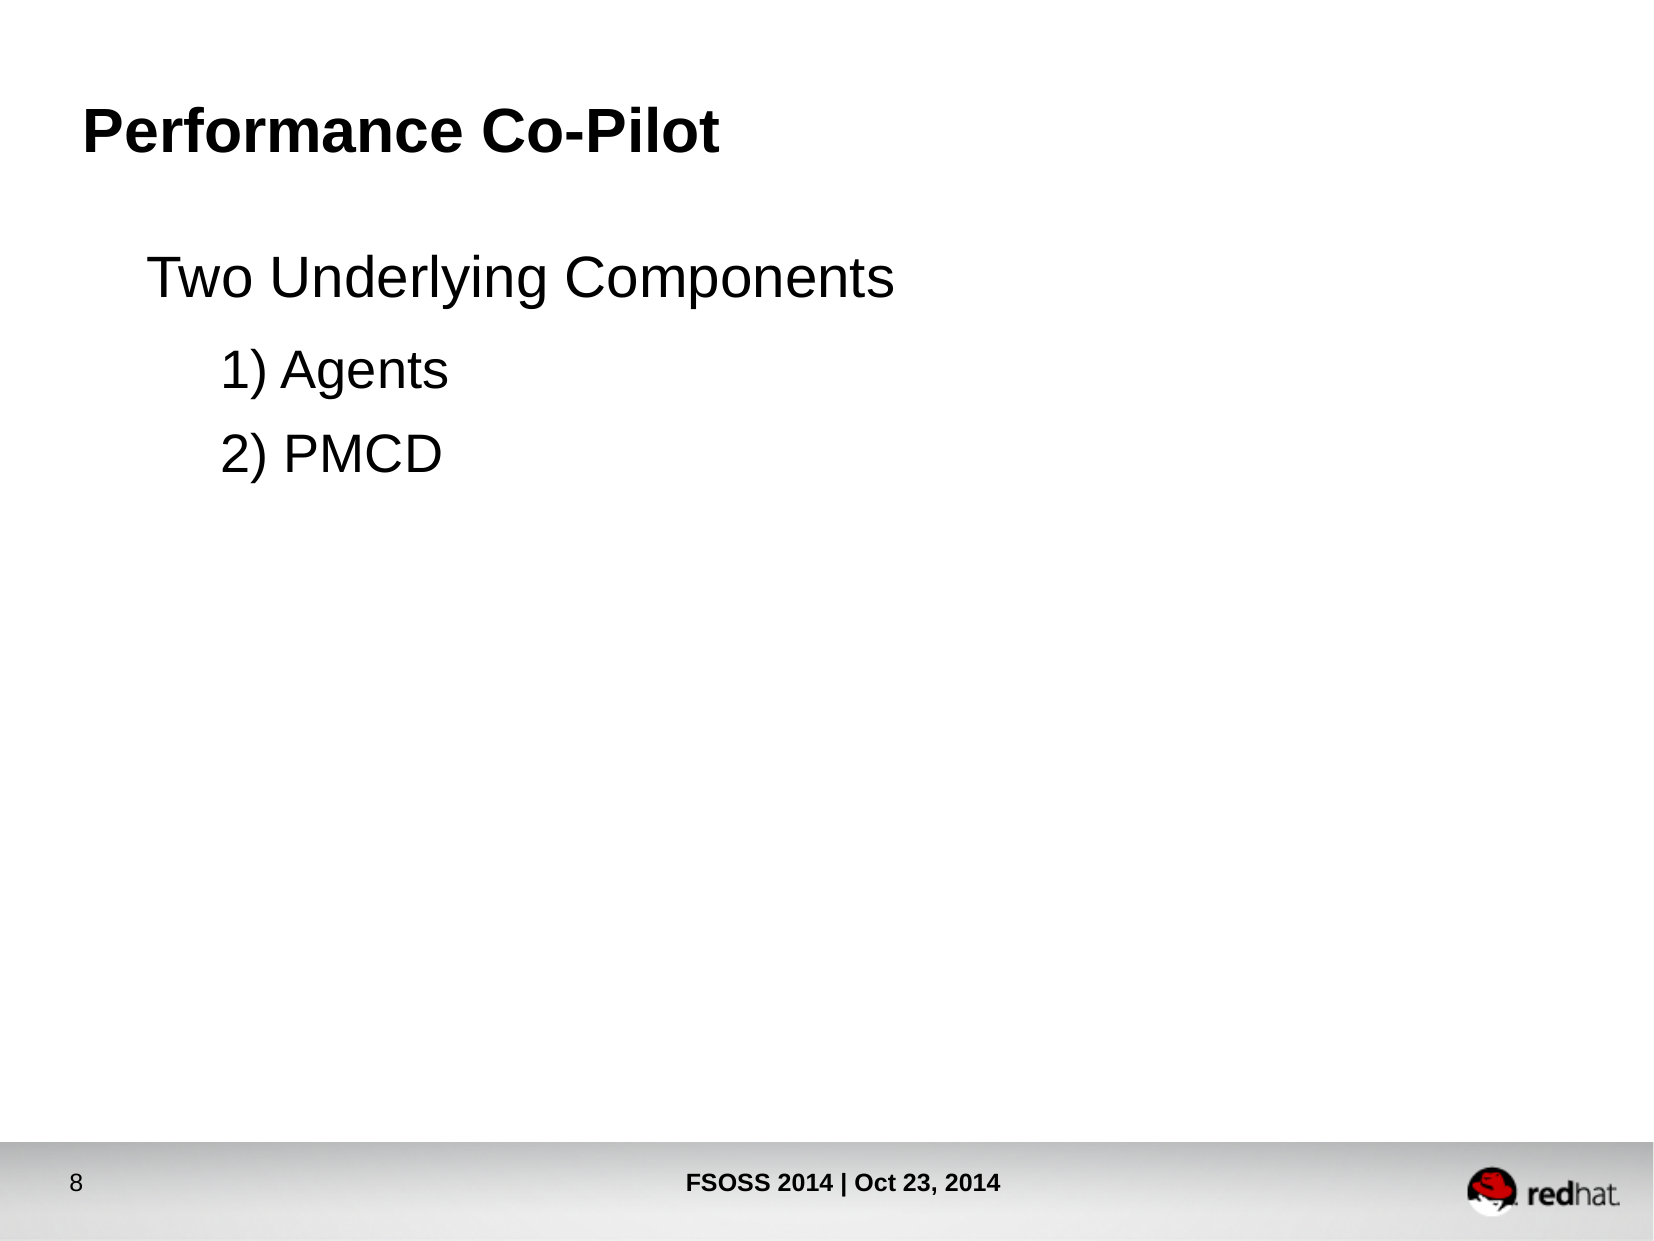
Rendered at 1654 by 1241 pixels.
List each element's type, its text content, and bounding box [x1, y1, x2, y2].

list Two Underlying Components 1) Agents 2) PMCD [86, 244, 1576, 1039]
title Performance Co-Pilot [82, 37, 1571, 226]
picture [0, 1142, 1654, 1241]
